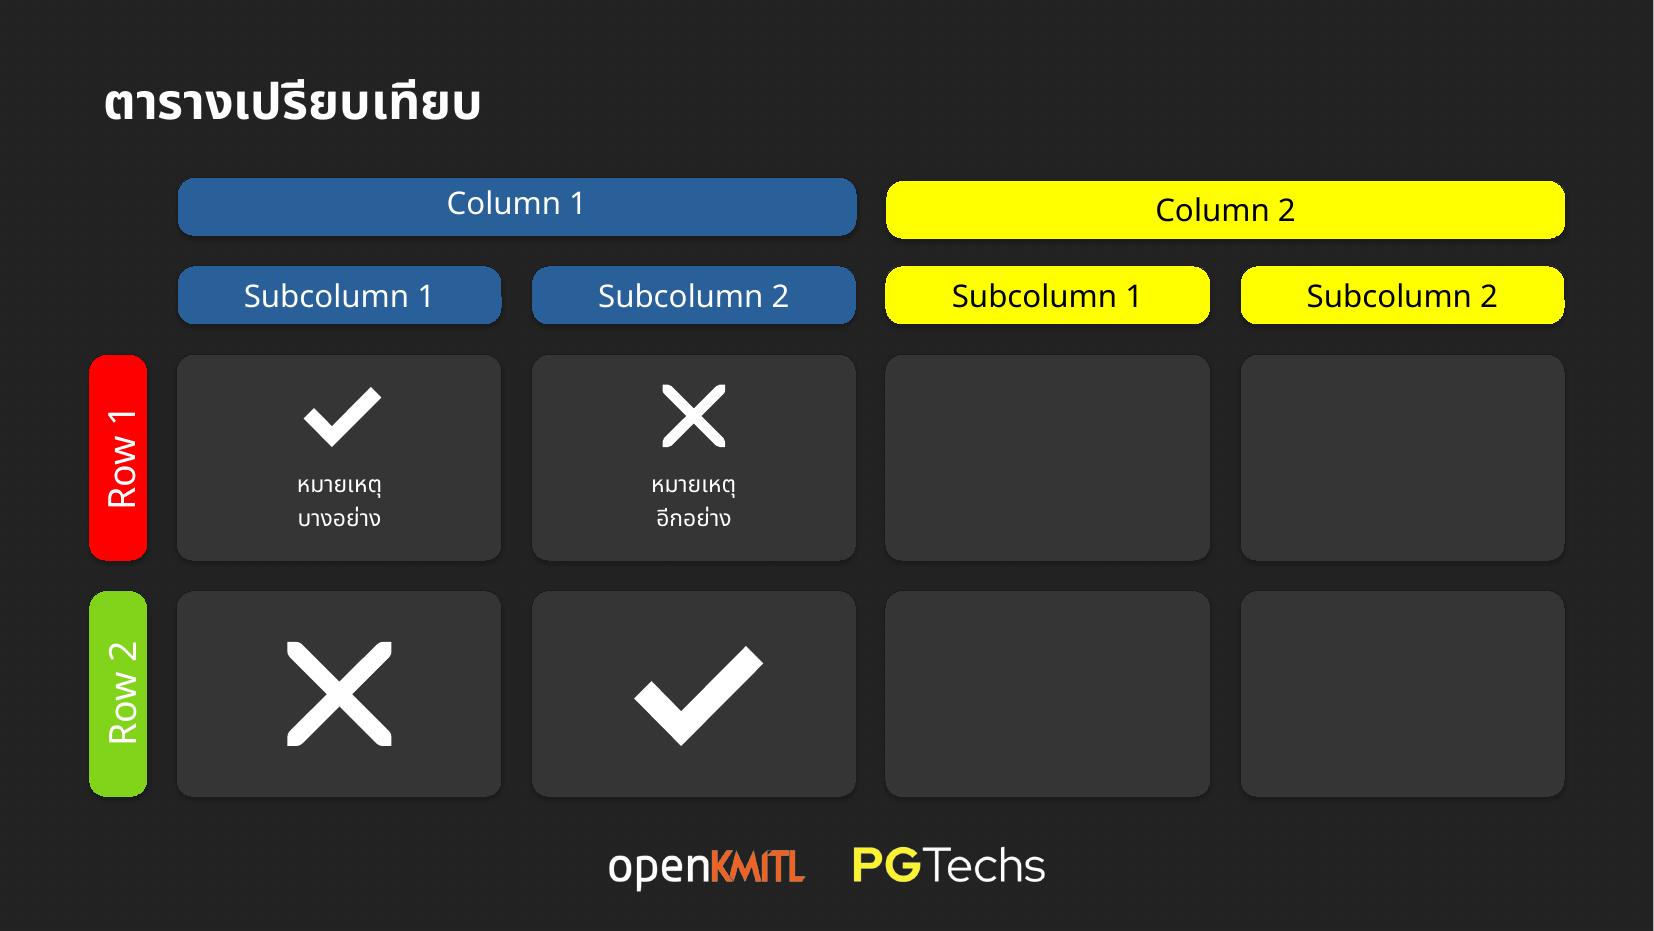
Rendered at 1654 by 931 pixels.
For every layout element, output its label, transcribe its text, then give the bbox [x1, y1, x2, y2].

picture [0, 0, 1654, 931]
text_box Subcolumn 2 [1240, 265, 1566, 325]
text_box [884, 590, 1211, 797]
text_box Subcolumn 2 [531, 265, 857, 325]
text_box Row 1 [87, 354, 148, 562]
text_box Row 2 [88, 590, 149, 797]
text_box [1240, 590, 1566, 797]
text_box หมายเหตุ บางอย่าง [177, 460, 502, 562]
text_box Column 2 [885, 180, 1566, 240]
text_box [531, 354, 857, 460]
text_box Subcolumn 1 [177, 265, 503, 325]
text_box Column 1 [177, 177, 858, 237]
text_box [1240, 354, 1566, 562]
text_box [884, 354, 1211, 562]
text_box [176, 354, 502, 549]
text_box [531, 590, 857, 797]
text_box Subcolumn 1 [884, 265, 1211, 325]
text_box ตารางเปรียบเทียบ [88, 59, 1595, 262]
text_box [176, 590, 502, 797]
text_box หมายเหตุ อีกอย่าง [531, 460, 857, 562]
